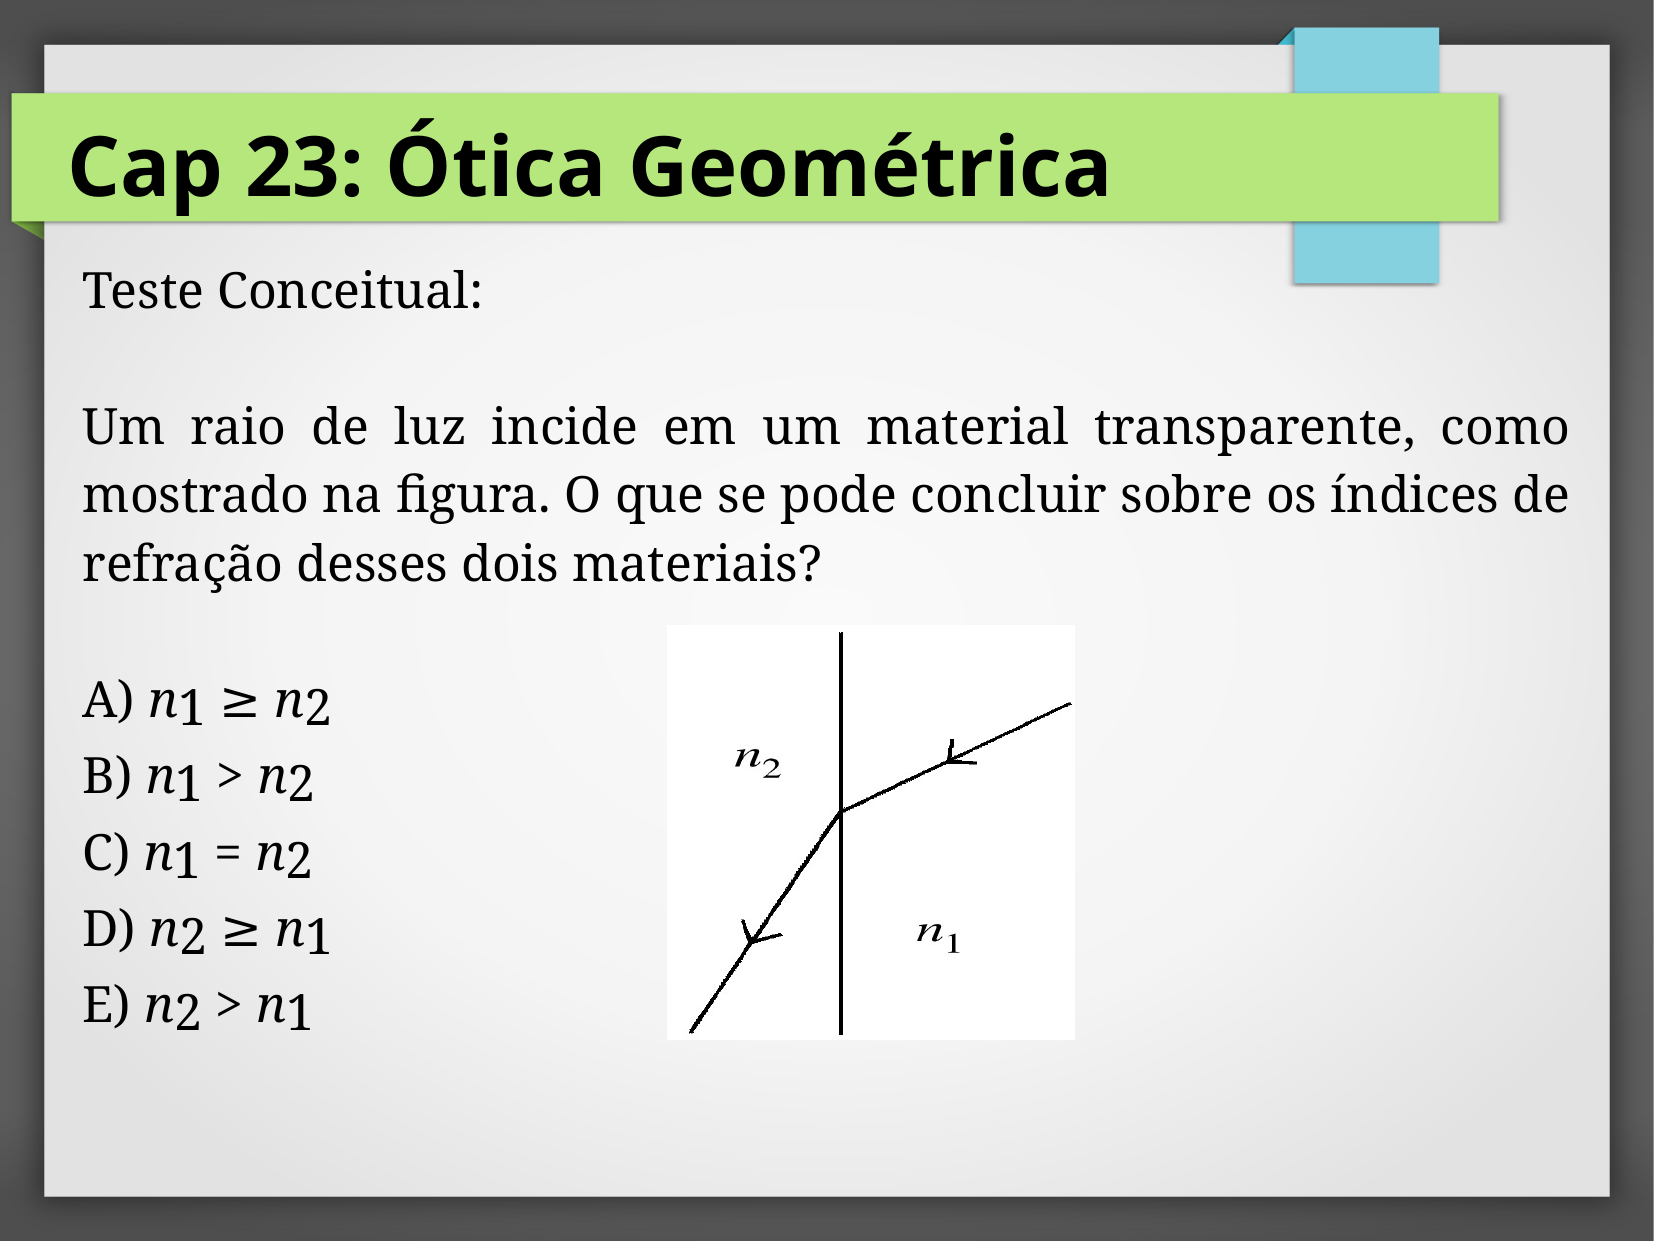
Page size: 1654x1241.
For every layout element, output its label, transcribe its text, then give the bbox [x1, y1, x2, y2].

picture [0, 0, 1654, 1241]
text_box Cap 23: Ótica Geométrica [53, 100, 1607, 1193]
text_box Teste Conceitual: Um raio de luz incide em um material transparente, como mostrado na figura. O que se pode concluir sobre os índices de refração desses dois materiais? A) n1 ≥ n2 B) n1 > n2 C) n1 = n2 D) n2 ≥ n1 E) n2 > n1 [82, 290, 1571, 1010]
